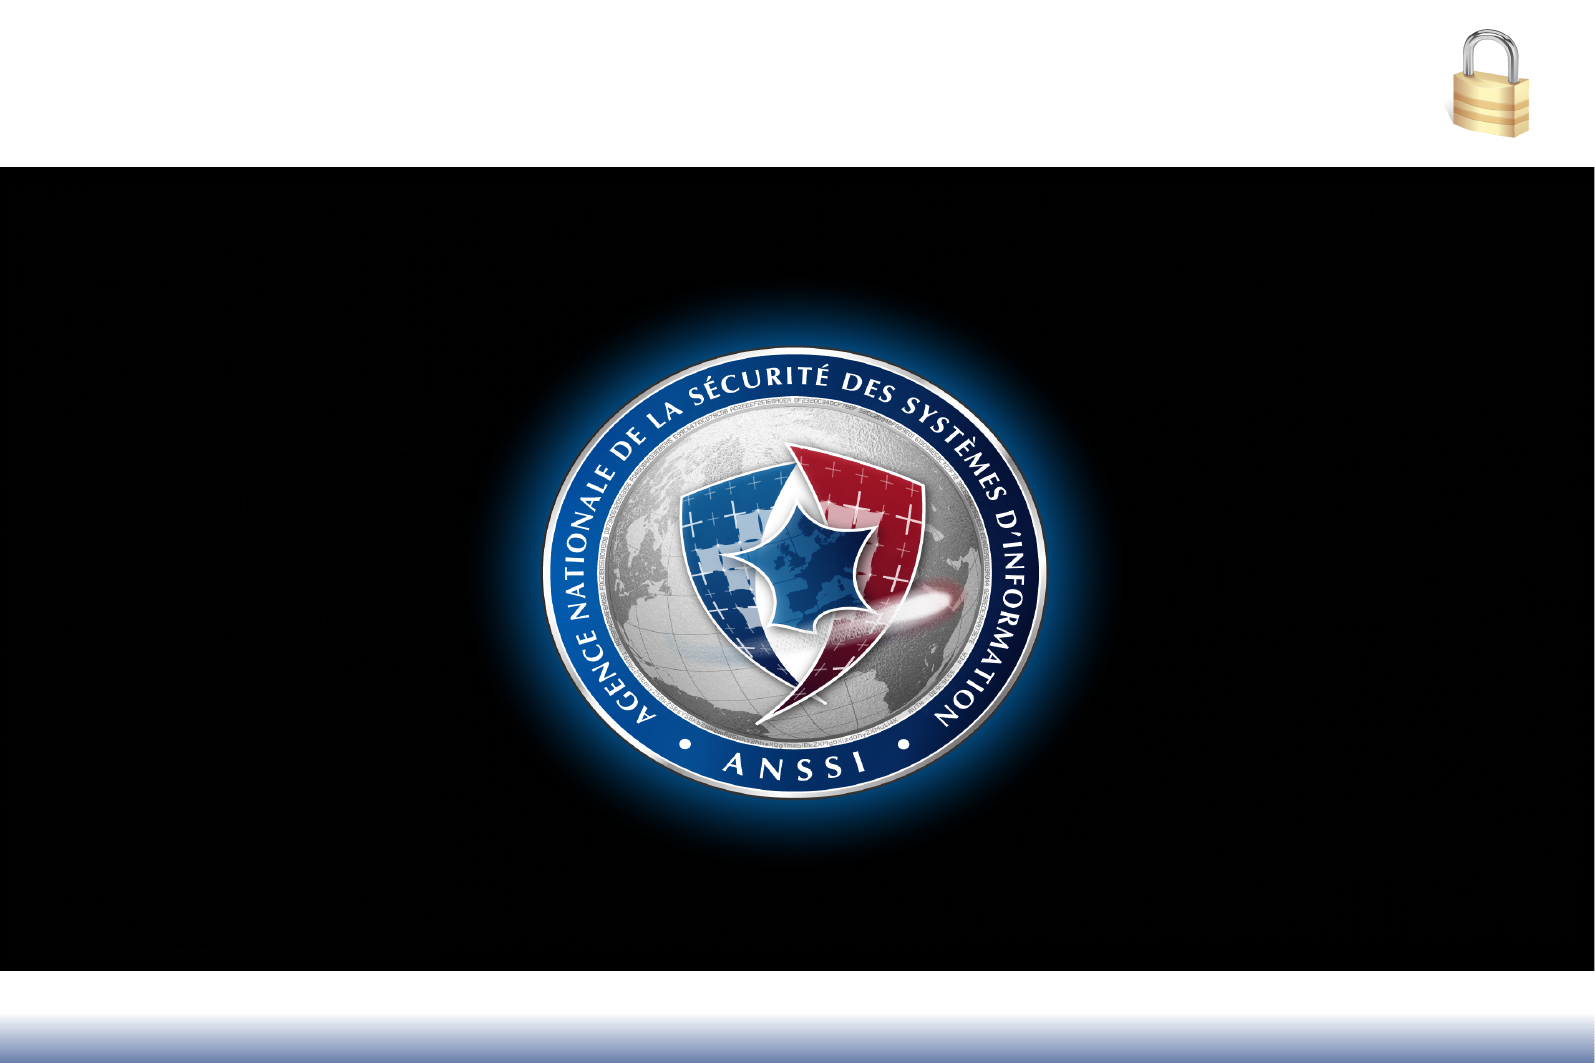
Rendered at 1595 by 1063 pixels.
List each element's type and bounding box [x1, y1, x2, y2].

picture [1423, 25, 1555, 142]
picture [0, 167, 1595, 971]
